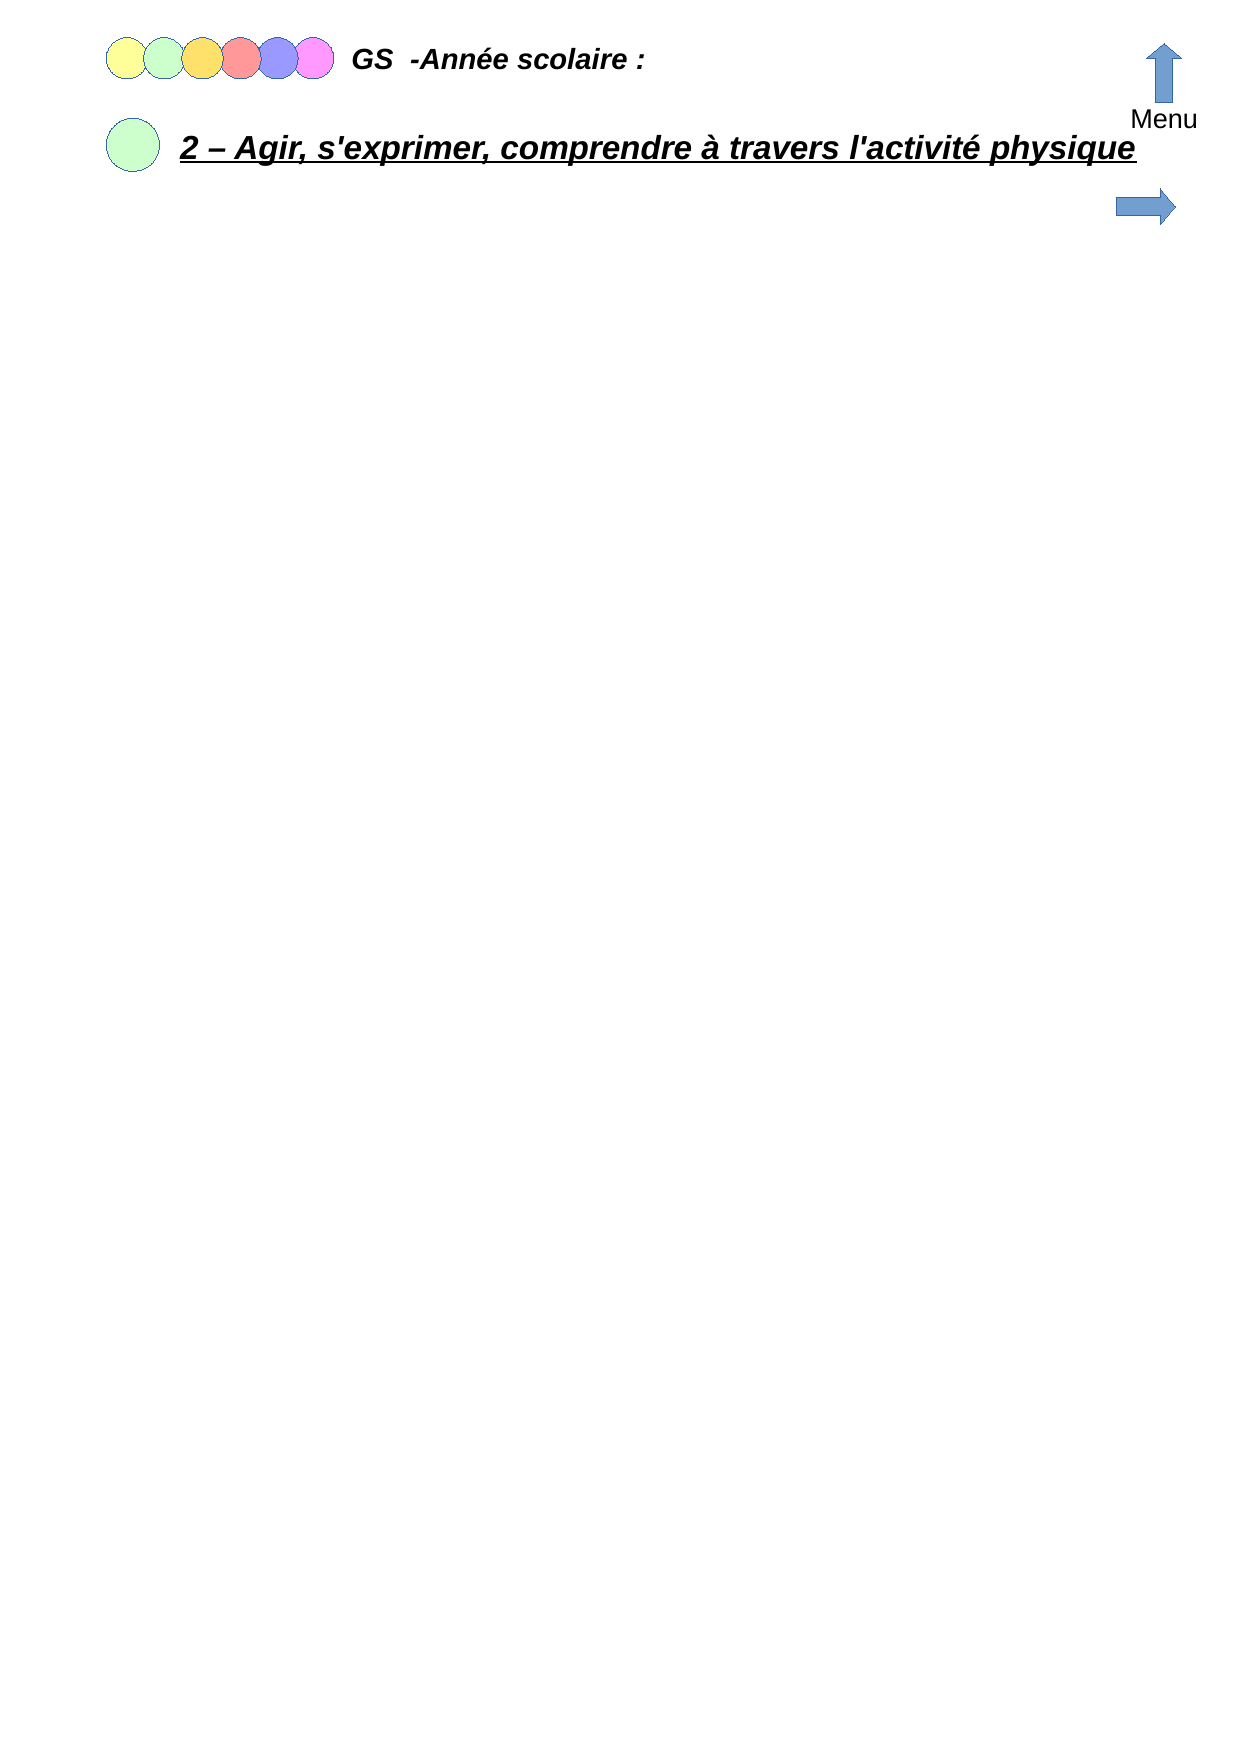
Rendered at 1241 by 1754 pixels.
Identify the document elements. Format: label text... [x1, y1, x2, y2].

text_box GS -Année scolaire : [336, 35, 1058, 86]
text_box Menu [1146, 43, 1182, 103]
text_box [106, 118, 160, 172]
text_box [1116, 188, 1176, 225]
text_box 2 – Agir, s'exprimer, comprendre à travers l'activité physique [165, 121, 1170, 178]
text_box [106, 37, 334, 79]
